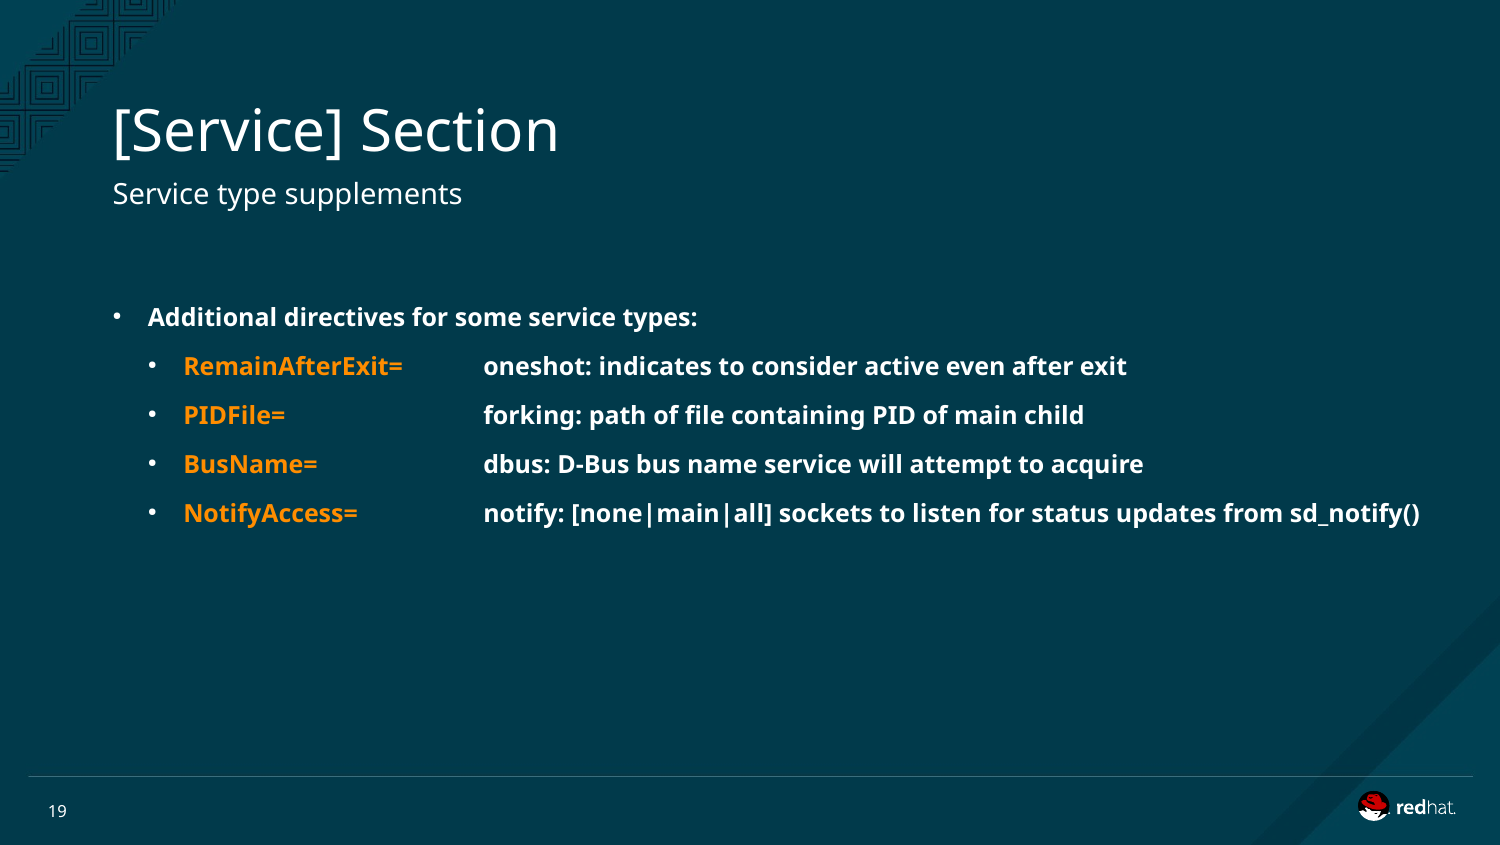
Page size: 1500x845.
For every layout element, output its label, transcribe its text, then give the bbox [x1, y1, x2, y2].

title [Service] Section [112, 0, 1388, 169]
text_box Additional directives for some service types: RemainAfterExit= oneshot: indicates to consider active even after exit PIDFile= forking: path of file containing PID of main child BusName= dbus: D-Bus bus name service will attempt to acquire NotifyAccess= notify: [none|main|all] sockets to listen for status updates from sd_notify() [112, 300, 1352, 708]
subtitle Service type supplements [112, 173, 1388, 237]
picture [99, 38, 103, 49]
